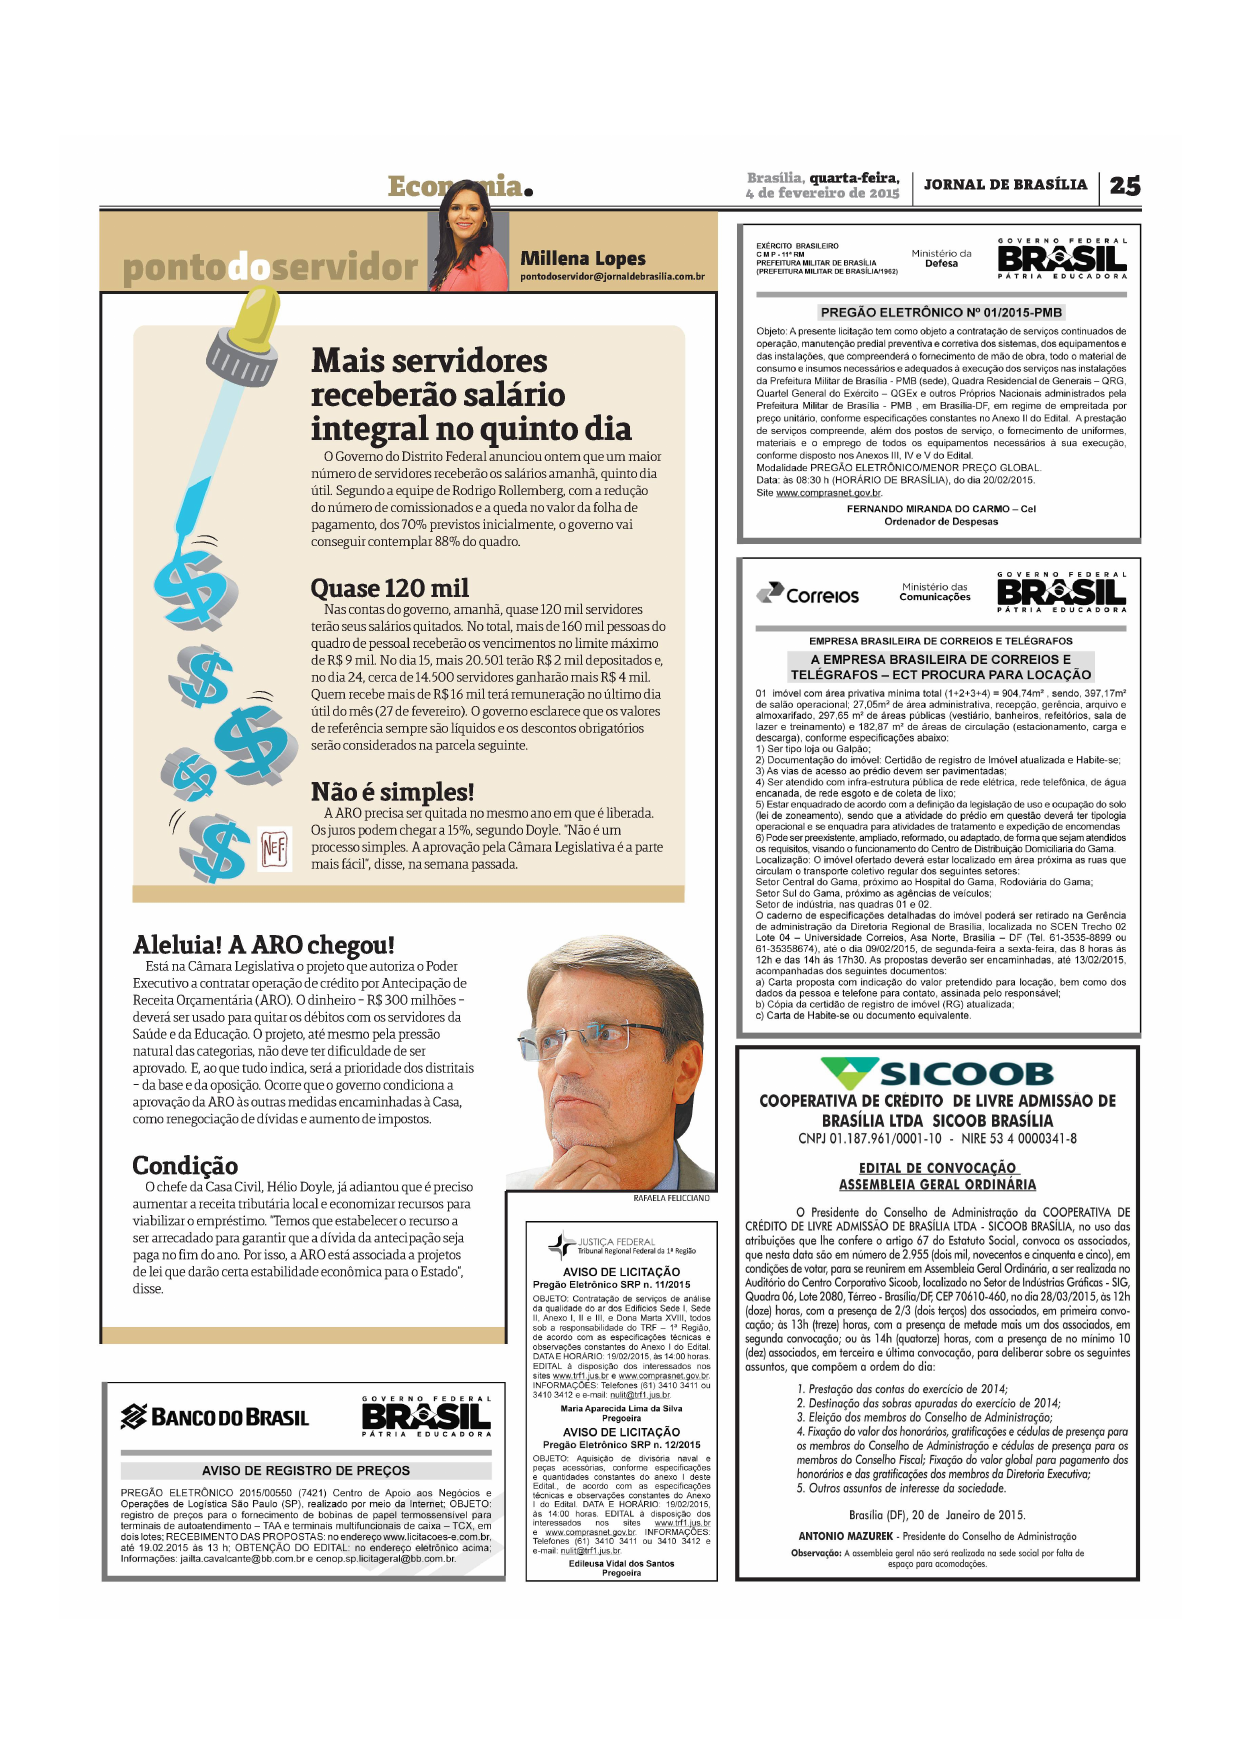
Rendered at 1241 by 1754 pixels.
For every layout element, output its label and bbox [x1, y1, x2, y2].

picture [59, 135, 1182, 1619]
